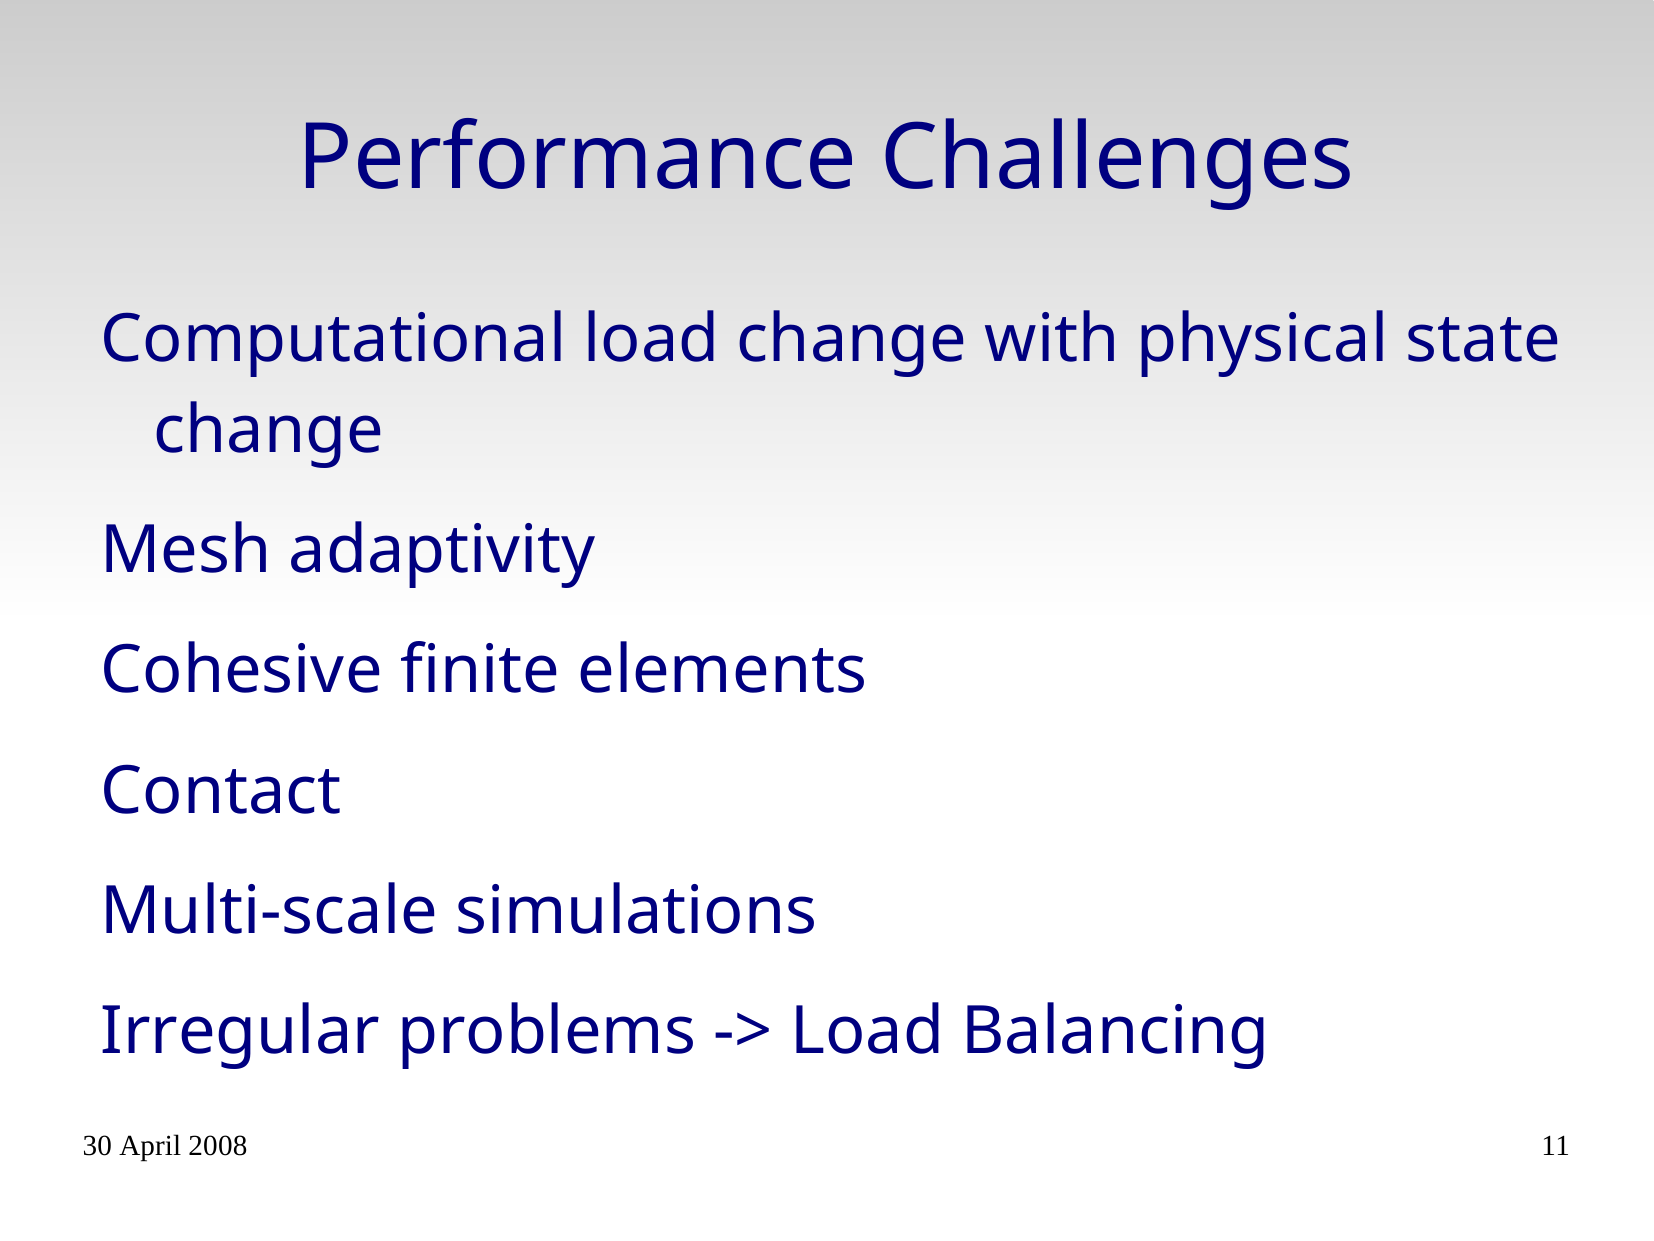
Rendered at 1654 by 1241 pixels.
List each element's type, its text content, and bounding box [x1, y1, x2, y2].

list Computational load change with physical state change Mesh adaptivity Cohesive finite elements Contact Multi-scale simulations Irregular problems -> Load Balancing [82, 290, 1571, 1094]
title Performance Challenges [82, 49, 1571, 257]
